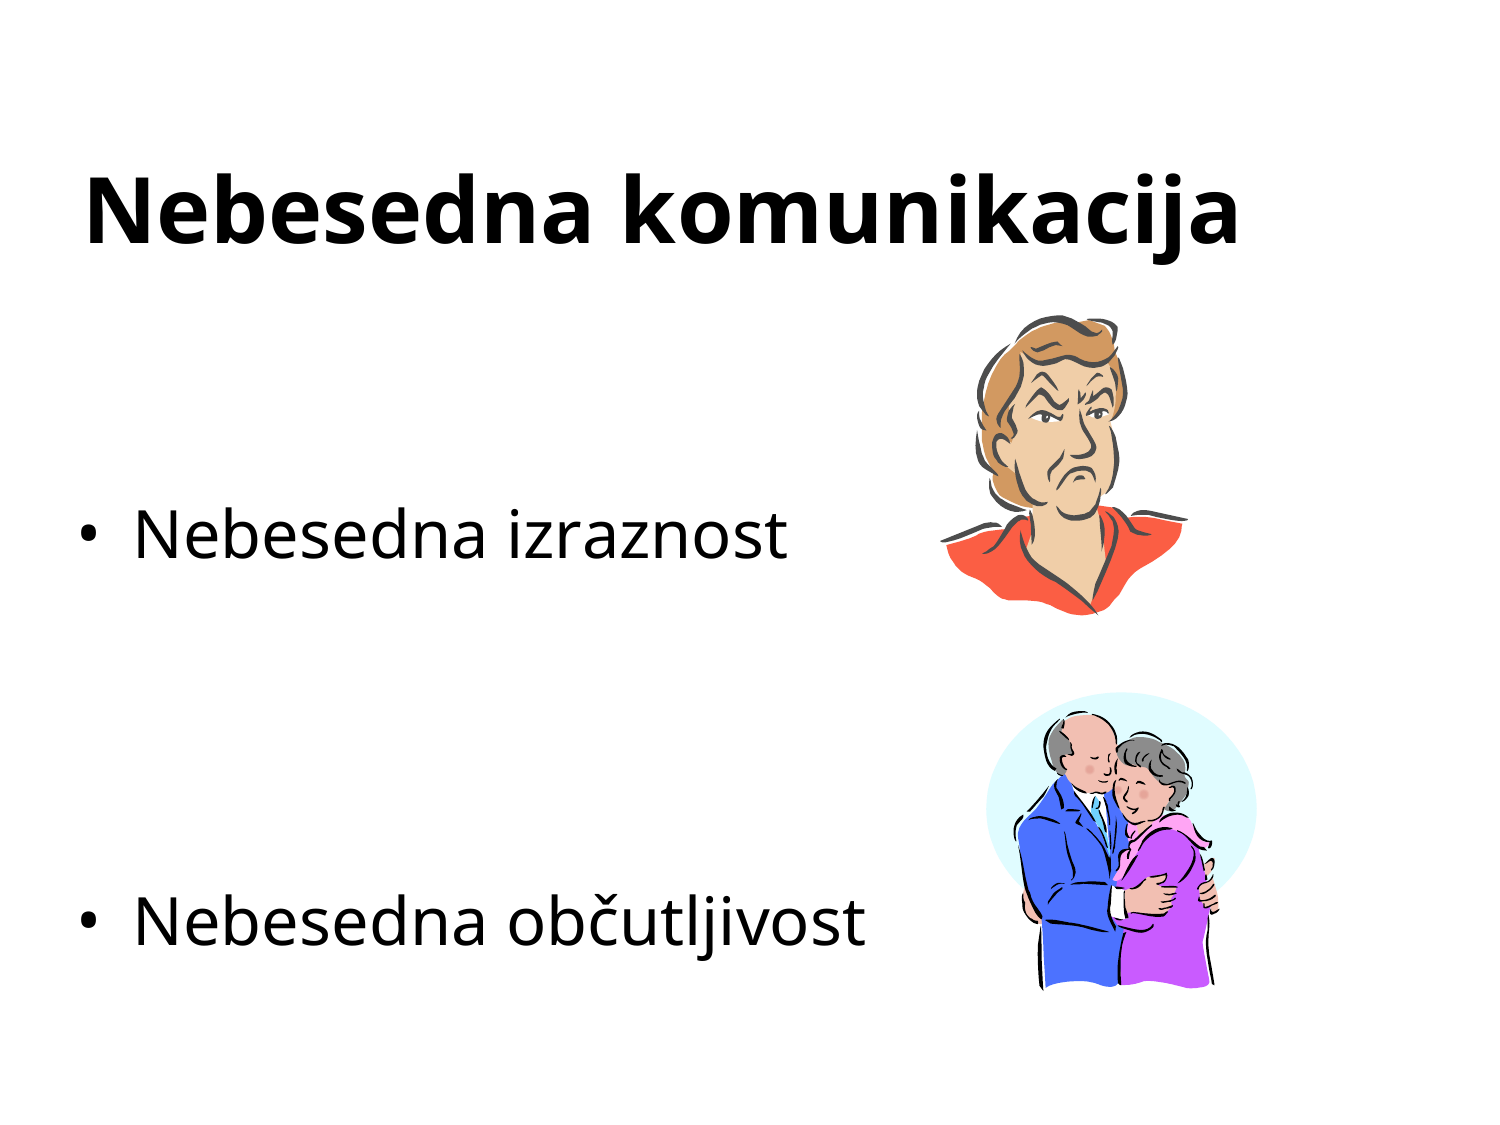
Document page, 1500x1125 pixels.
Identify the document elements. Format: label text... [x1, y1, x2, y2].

title Nebesedna komunikacija [0, 113, 1351, 302]
list Nebesedna izraznost Nebesedna občutljivost [61, 268, 1412, 1012]
picture [939, 314, 1190, 617]
picture [986, 692, 1257, 992]
